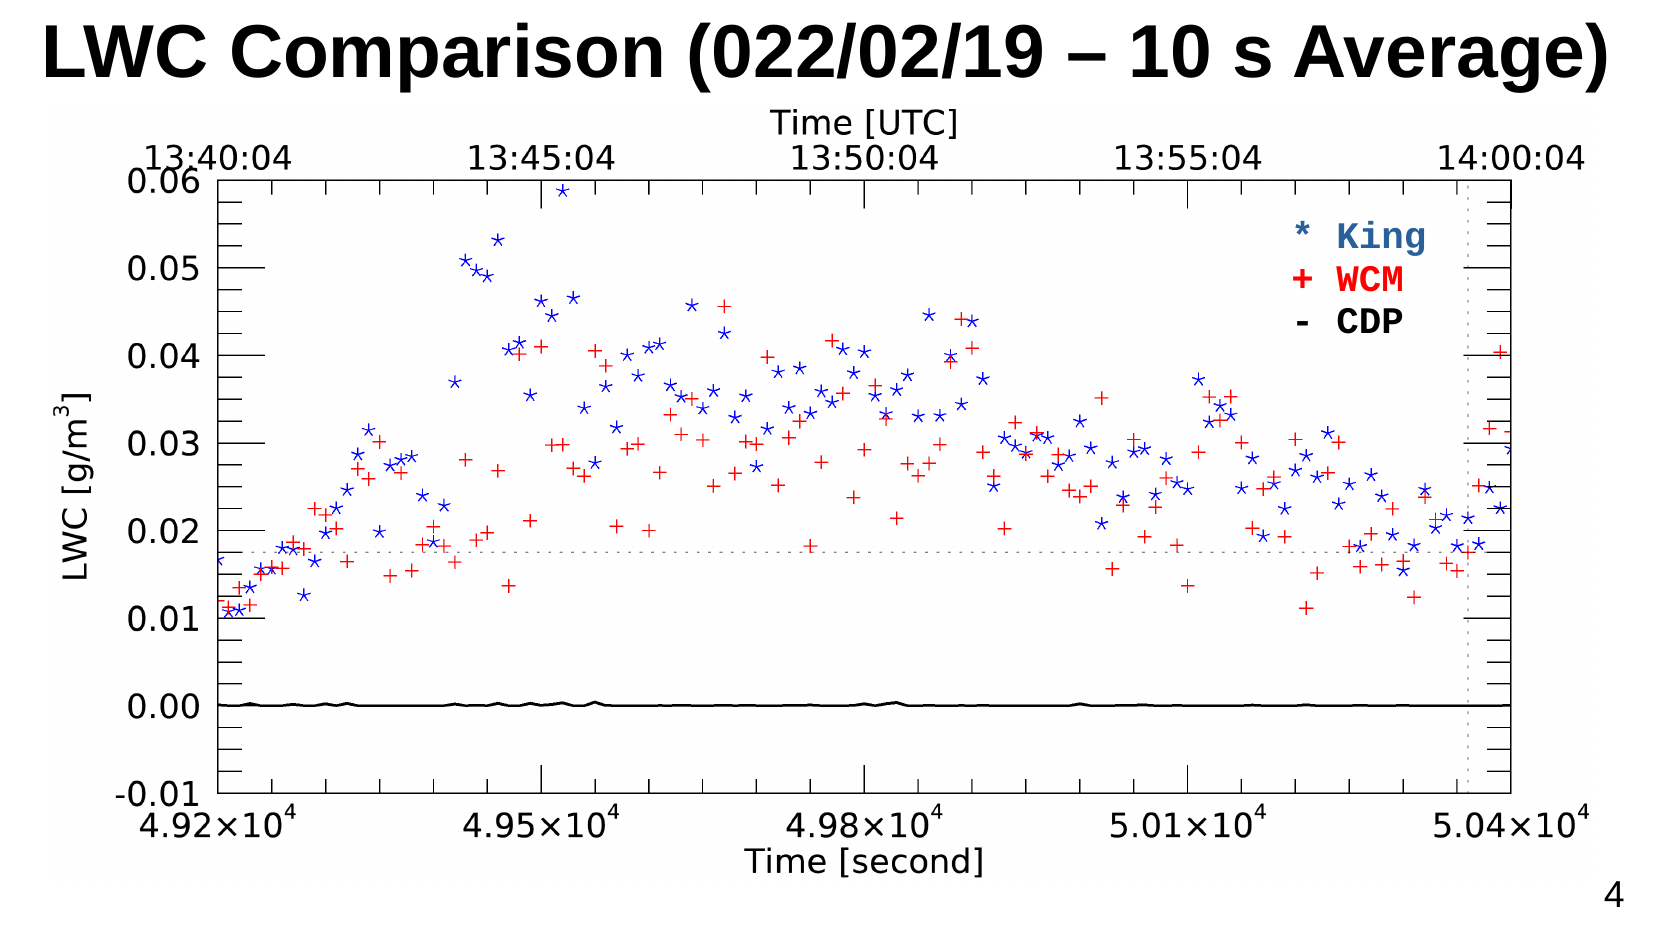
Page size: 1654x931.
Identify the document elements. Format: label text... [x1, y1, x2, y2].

text_box * King + WCM - CDP [1276, 210, 1442, 353]
text_box LWC Comparison (022/02/19 – 10 s Average) [0, 2, 1654, 111]
picture [48, 104, 1594, 882]
